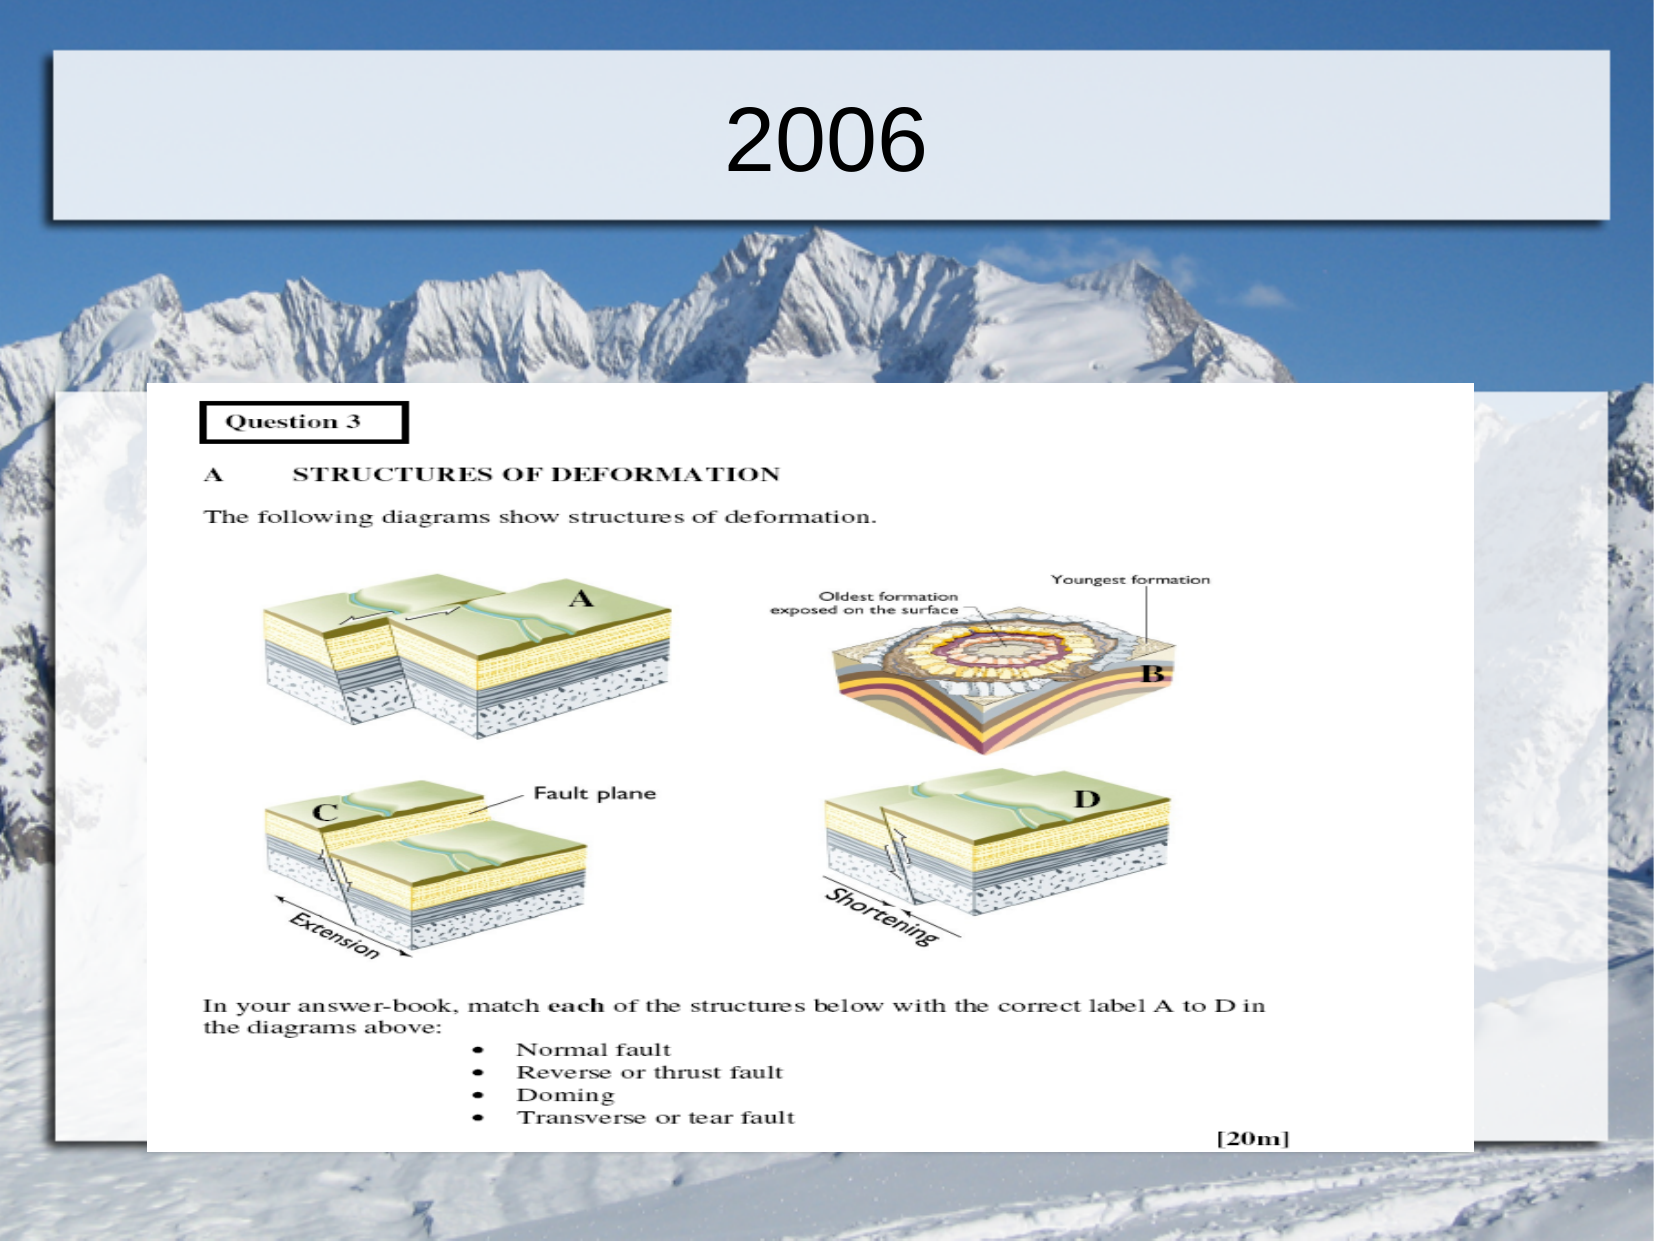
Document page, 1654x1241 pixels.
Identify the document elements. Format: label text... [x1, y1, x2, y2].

title 2006 [59, 68, 1595, 212]
picture [0, 0, 1654, 1241]
